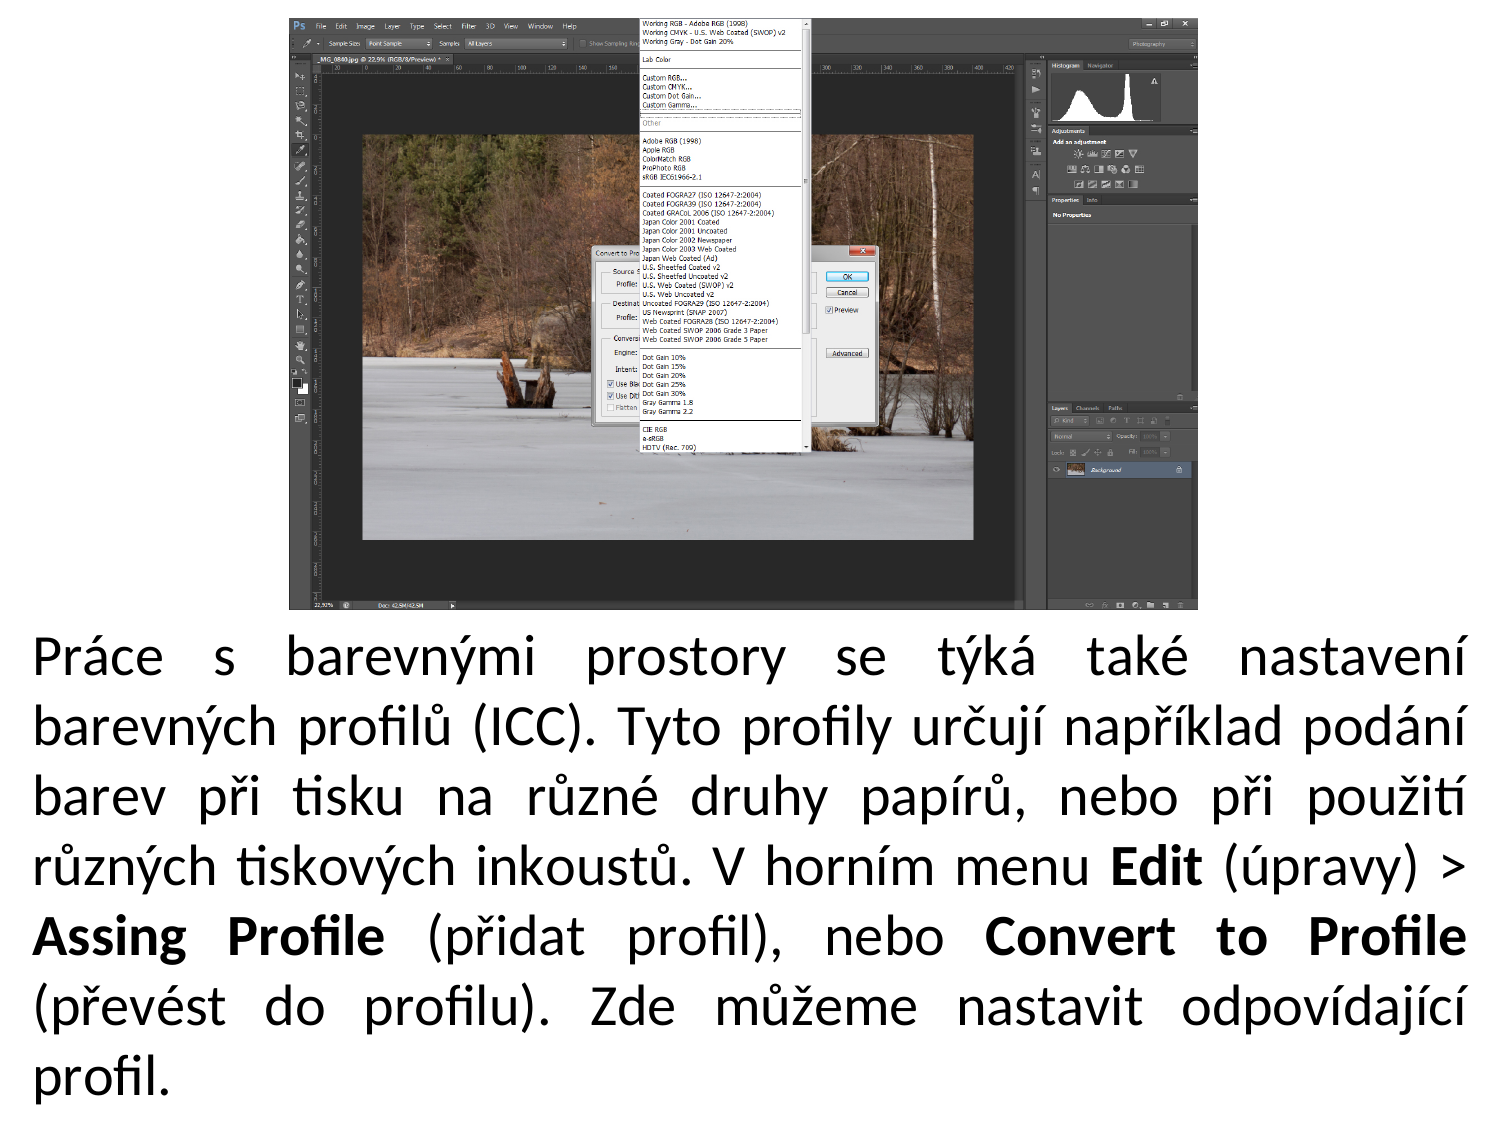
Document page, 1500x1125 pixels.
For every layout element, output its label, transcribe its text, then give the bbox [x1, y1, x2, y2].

picture [289, 18, 1198, 609]
text_box Práce s barevnými prostory se týká také nastavení barevných profilů (ICC). Tyto profily určují například podání barev při tisku na různé druhy papírů, nebo při použití různých tiskových inkoustů. V horním menu Edit (úpravy) > Assing Profile (přidat profil), nebo Convert to Profile (převést do profilu). Zde můžeme nastavit odpovídající profil. [17, 609, 1483, 1115]
